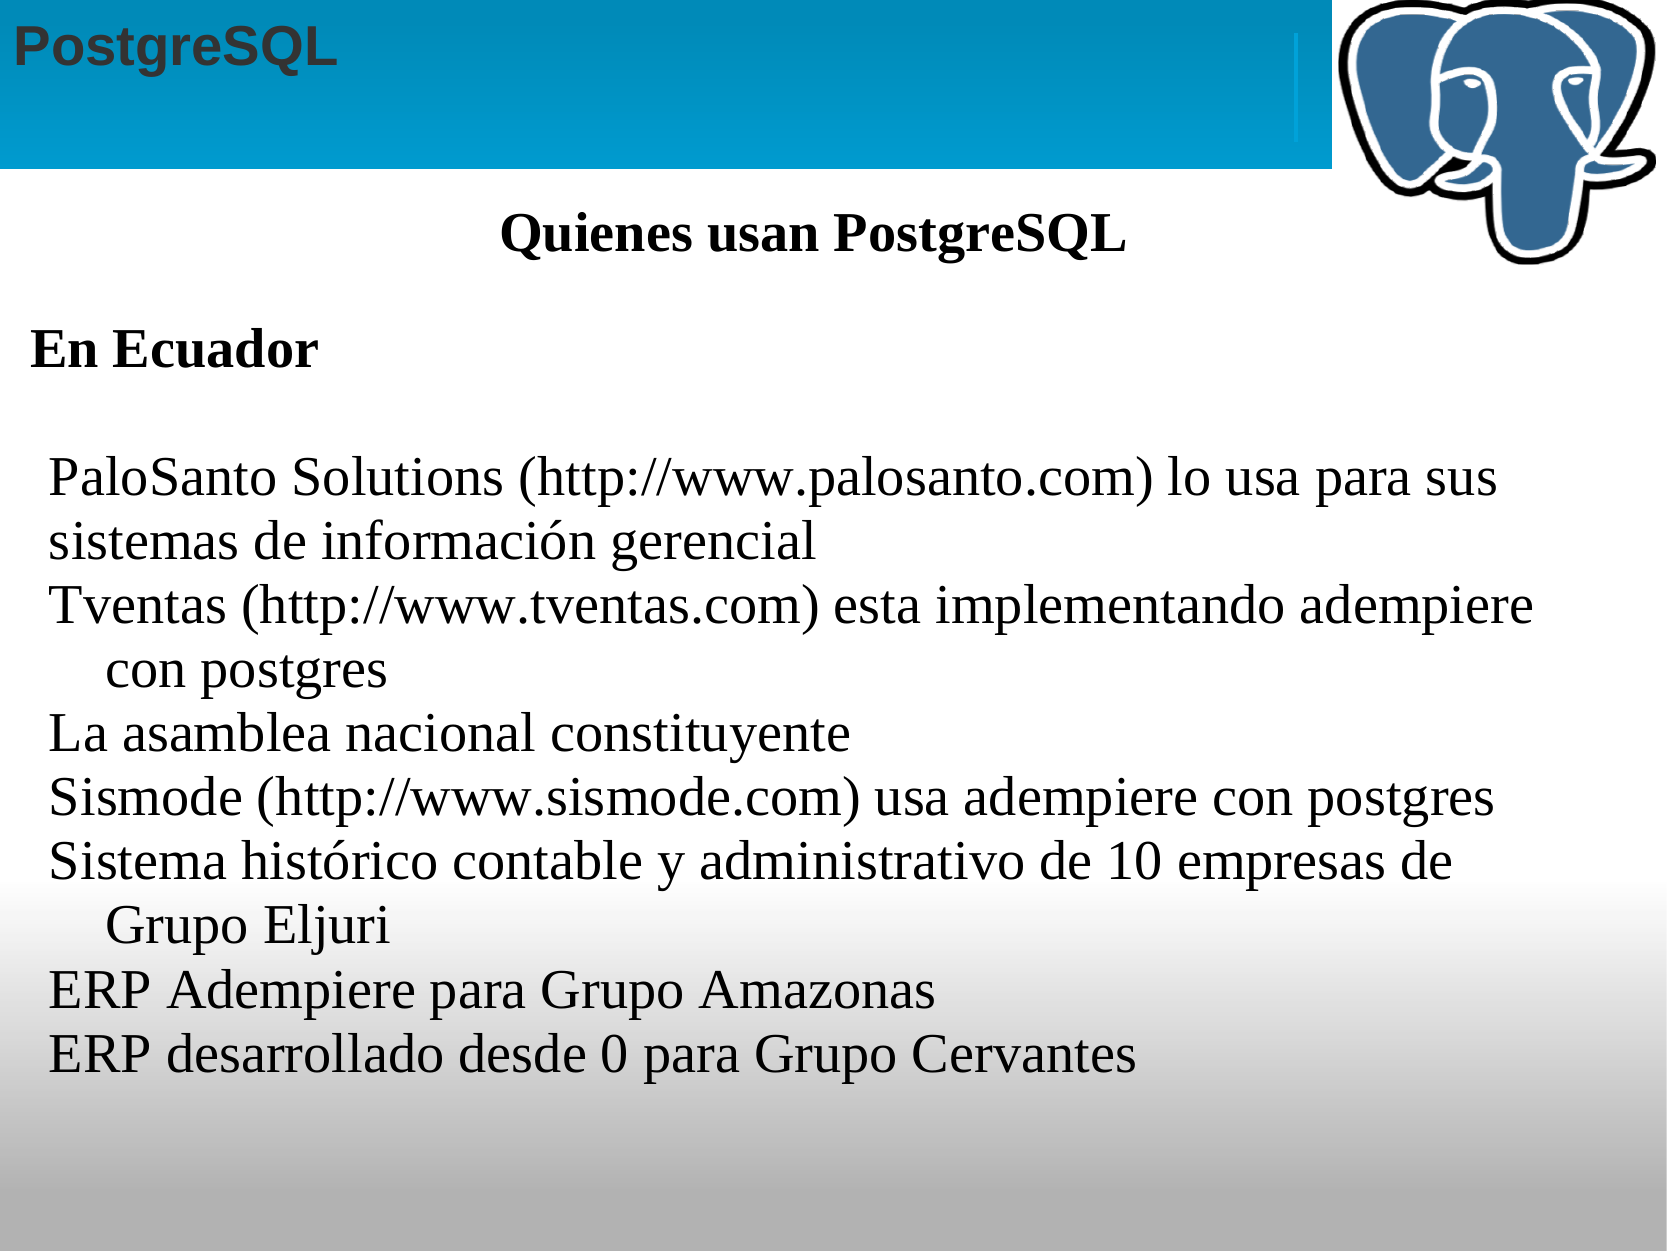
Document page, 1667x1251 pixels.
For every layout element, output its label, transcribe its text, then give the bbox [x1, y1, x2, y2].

picture [0, 0, 1667, 1251]
text_box Quienes usan PostgreSQL [13, 200, 1337, 265]
text_box En Ecuador PaloSanto Solutions (http://www.palosanto.com) lo usa para sus sistemas de información gerencial Tventas (http://www.tventas.com) esta implementando adempiere con postgres La asamblea nacional constituyente Sismode (http://www.sismode.com) usa adempiere con postgres Sistema histórico contable y administrativo de 10 empresas de Grupo Eljuri ERP Adempiere para Grupo Amazonas ERP desarrollado desde 0 para Grupo Cervantes [30, 316, 1613, 1150]
text_box PostgreSQL [13, 14, 1265, 79]
